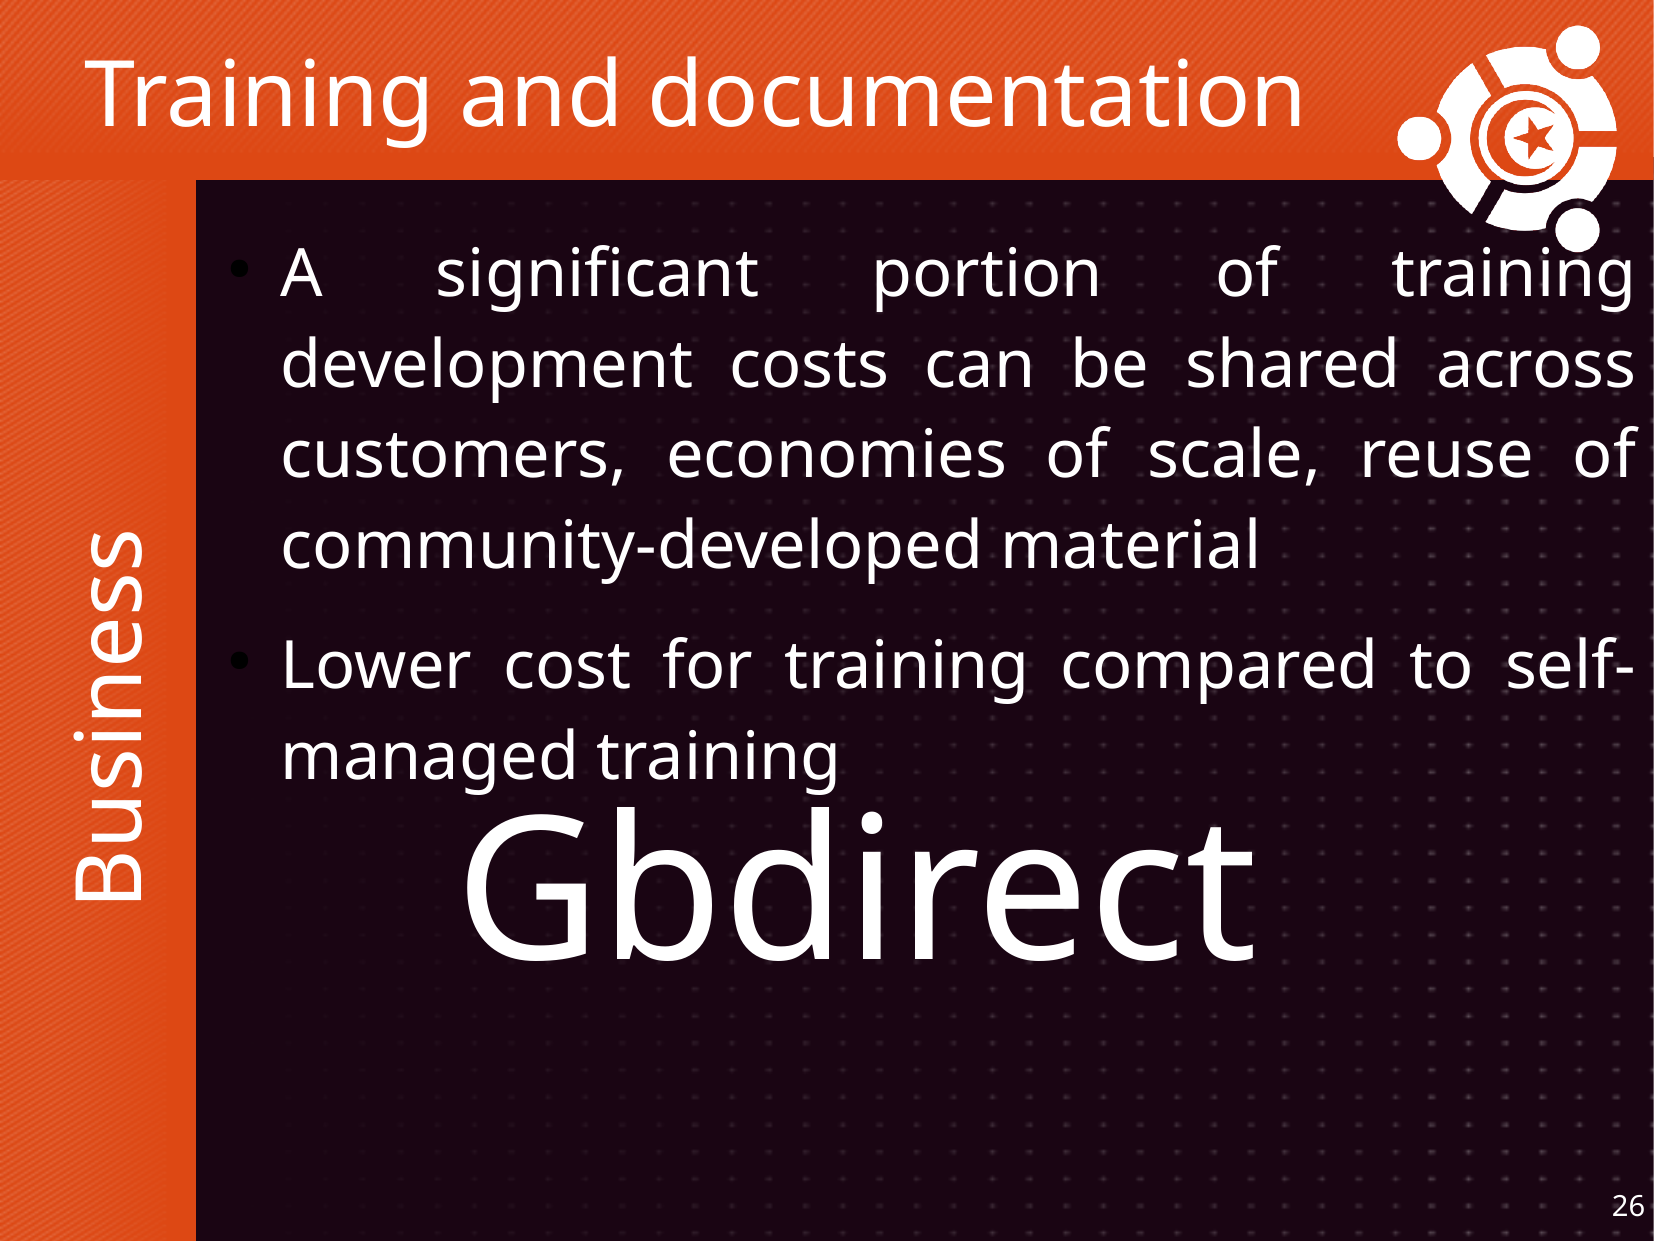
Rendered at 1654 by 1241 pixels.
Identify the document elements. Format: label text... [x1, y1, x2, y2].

picture [0, 0, 1654, 1241]
list A significant portion of training development costs can be shared across customers, economies of scale, reuse of community-developed material Lower cost for training compared to self-managed training [210, 225, 1639, 1186]
title Training and documentation [0, 2, 1394, 181]
title Business [17, 210, 196, 1229]
text_box Gbdirect [440, 738, 1418, 1036]
